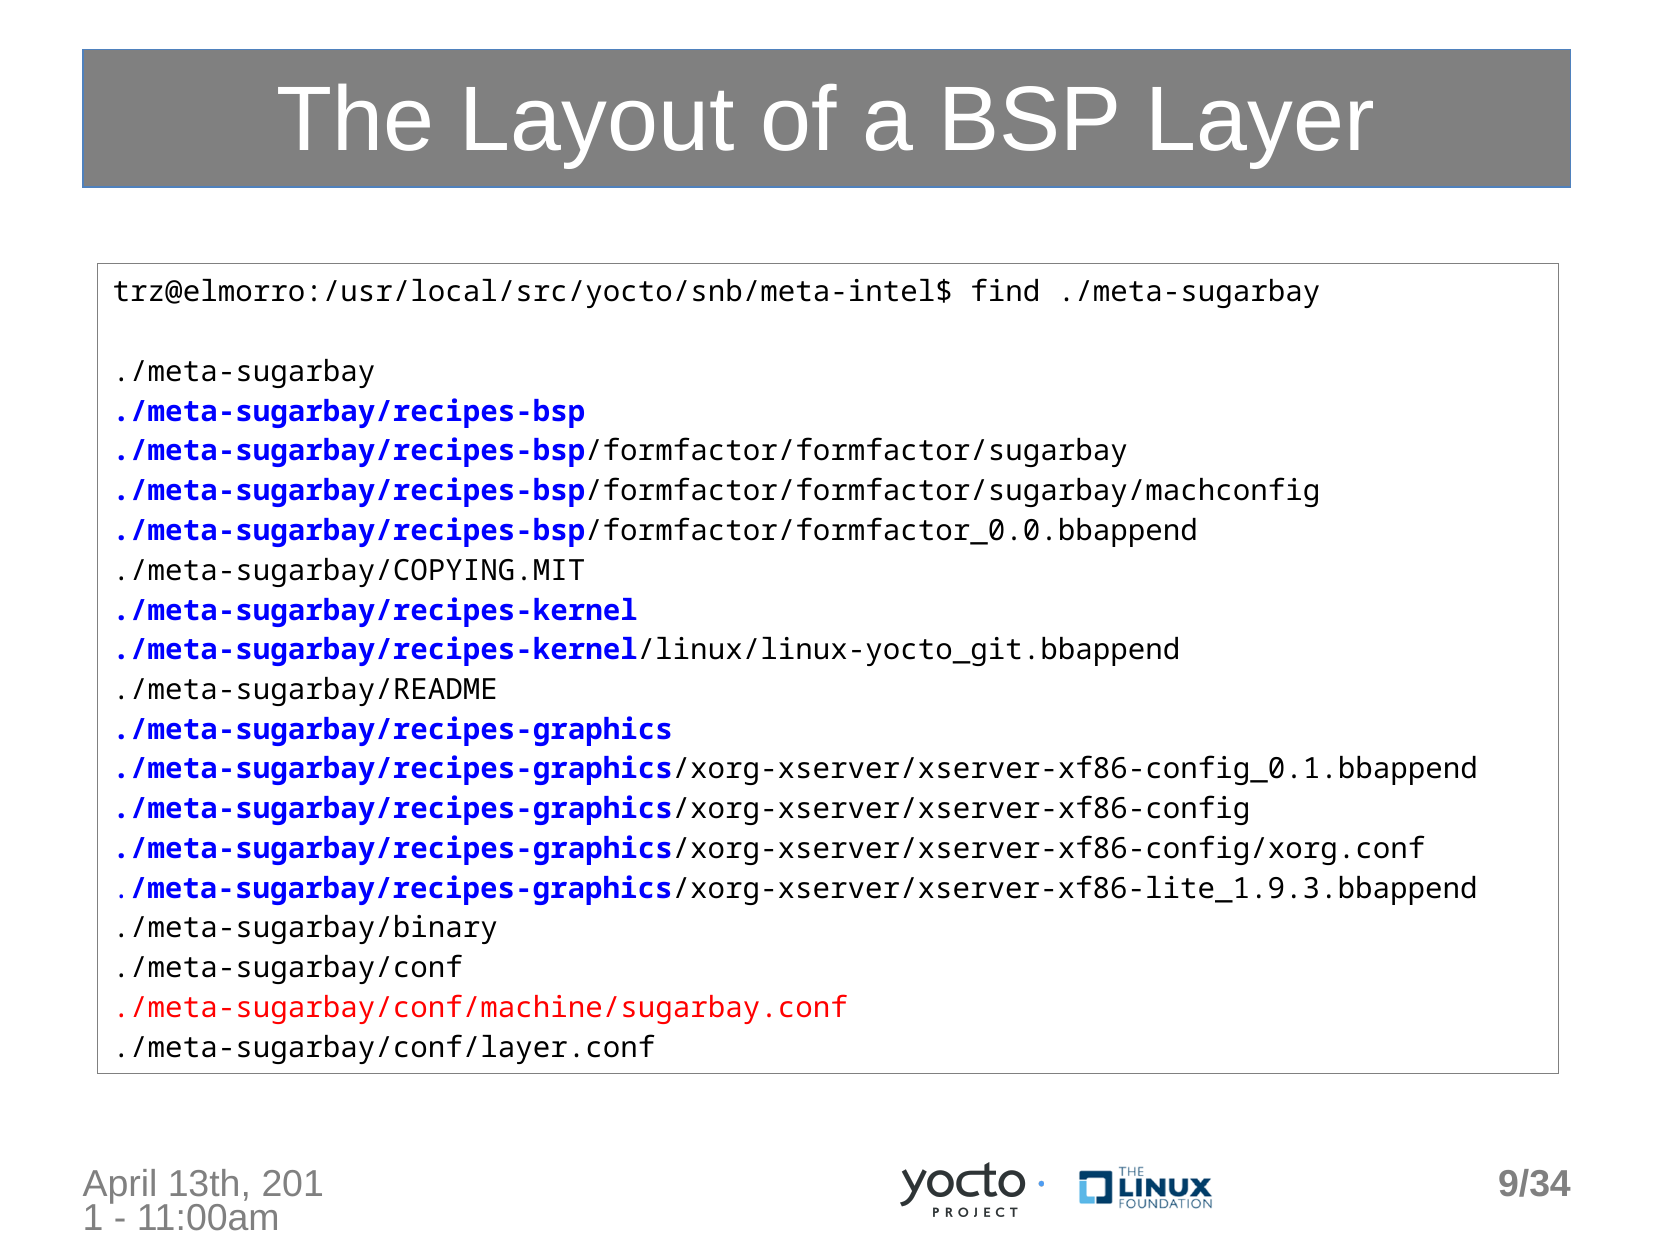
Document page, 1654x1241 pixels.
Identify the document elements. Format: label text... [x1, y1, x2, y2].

text_box trz@elmorro:/usr/local/src/yocto/snb/meta-intel$ find ./meta-sugarbay ./meta-sugarbay ./meta-sugarbay/recipes-bsp ./meta-sugarbay/recipes-bsp/formfactor/formfactor/sugarbay ./meta-sugarbay/recipes-bsp/formfactor/formfactor/sugarbay/machconfig ./meta-sugarbay/recipes-bsp/formfactor/formfactor_0.0.bbappend ./meta-sugarbay/COPYING.MIT ./meta-sugarbay/recipes-kernel ./meta-sugarbay/recipes-kernel/linux/linux-yocto_git.bbappend ./meta-sugarbay/README ./meta-sugarbay/recipes-graphics ./meta-sugarbay/recipes-graphics/xorg-xserver/xserver-xf86-config_0.1.bbappend ./meta-sugarbay/recipes-graphics/xorg-xserver/xserver-xf86-config ./meta-sugarbay/recipes-graphics/xorg-xserver/xserver-xf86-config/xorg.conf ./meta-sugarbay/recipes-graphics/xorg-xserver/xserver-xf86-lite_1.9.3.bbappend ./meta-sugarbay/binary ./meta-sugarbay/conf ./meta-sugarbay/conf/machine/sugarbay.conf ./meta-sugarbay/conf/layer.conf [97, 263, 1559, 964]
picture [1075, 1162, 1215, 1211]
title The Layout of a BSP Layer [82, 49, 1571, 188]
picture [900, 1162, 1044, 1217]
